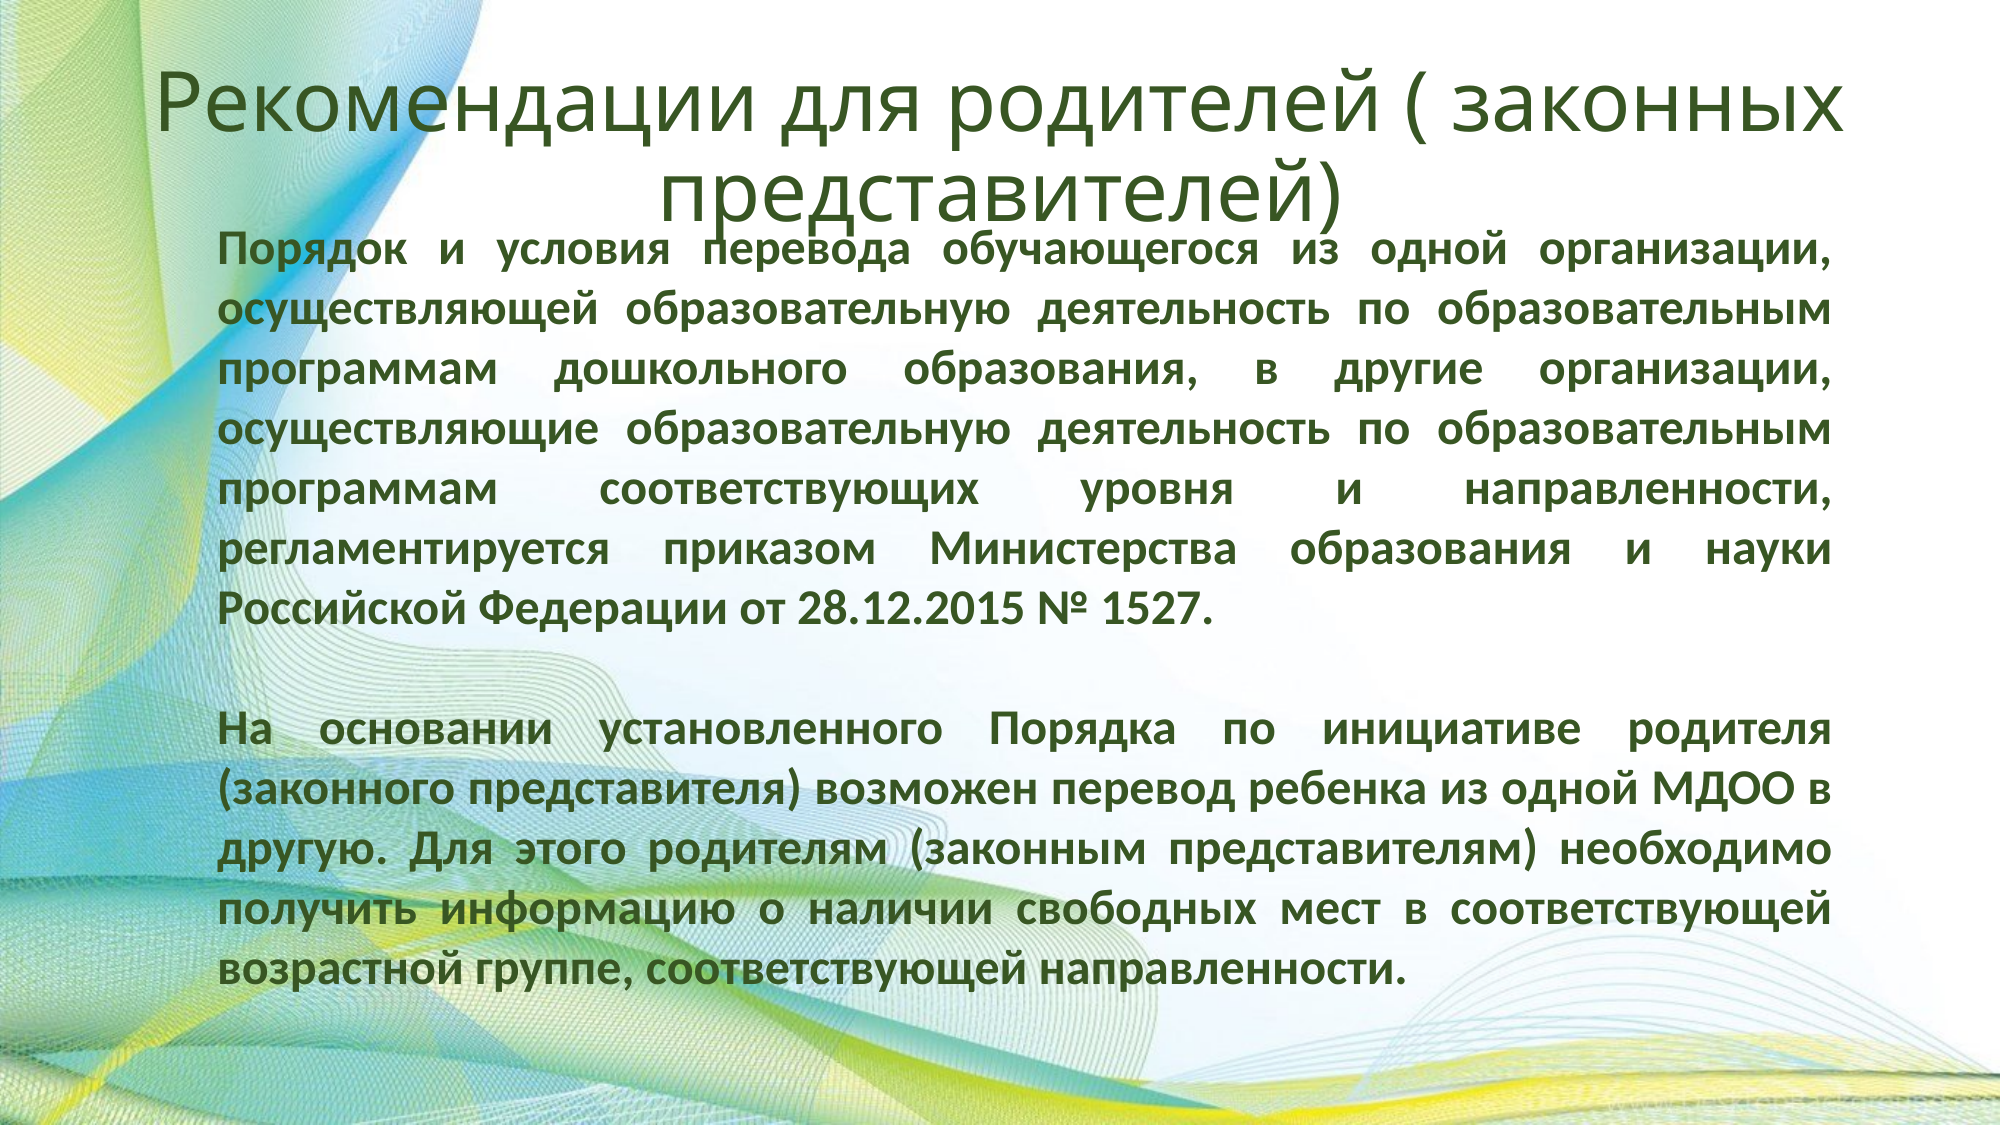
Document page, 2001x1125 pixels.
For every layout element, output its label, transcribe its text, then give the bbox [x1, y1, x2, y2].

picture [0, 0, 2000, 1125]
text_box Порядок и условия перевода обучающегося из одной организации, осуществляющей образовательную деятельность по образовательным программам дошкольного образования, в другие организации, осуществляющие образовательную деятельность по образовательным программам соответствующих уровня и направленности, регламентируется приказом Министерства образования и науки Российской Федерации от 28.12.2015 № 1527. На основании установленного Порядка по инициативе родителя (законного представителя) возможен перевод ребенка из одной МДОО в другую. Для этого родителям (законным представителям) необходимо получить информацию о наличии свободных мест в соответствующей возрастной группе, соответствующей направленности. [202, 207, 1849, 1002]
subtitle Рекомендации для родителей ( законных представителей) [120, 52, 1880, 169]
